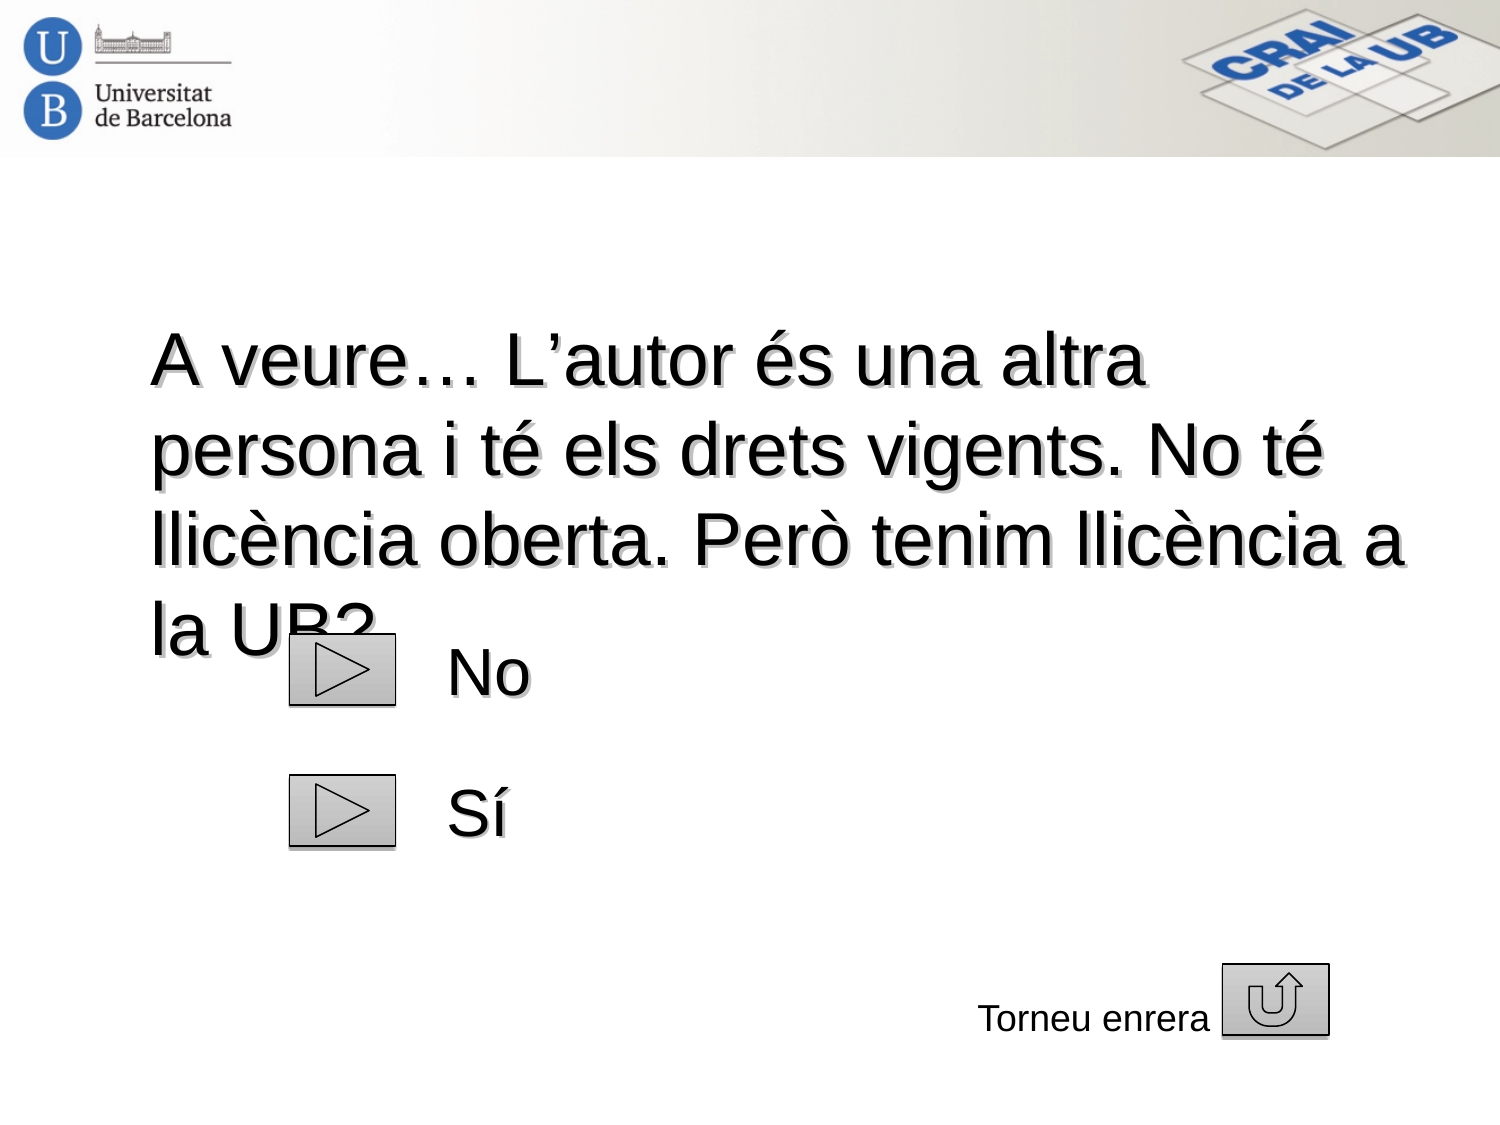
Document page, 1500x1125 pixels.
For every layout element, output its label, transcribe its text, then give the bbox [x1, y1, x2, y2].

text_box Sí [431, 761, 999, 858]
text_box [289, 634, 396, 706]
text_box Torneu enrera [962, 986, 1235, 1047]
title A veure… L’autor és una altra persona i té els drets vigents. No té llicència oberta. Però tenim llicència a la UB? [135, 302, 1436, 491]
text_box [1222, 964, 1329, 1036]
text_box [289, 775, 396, 847]
text_box No [431, 621, 999, 718]
